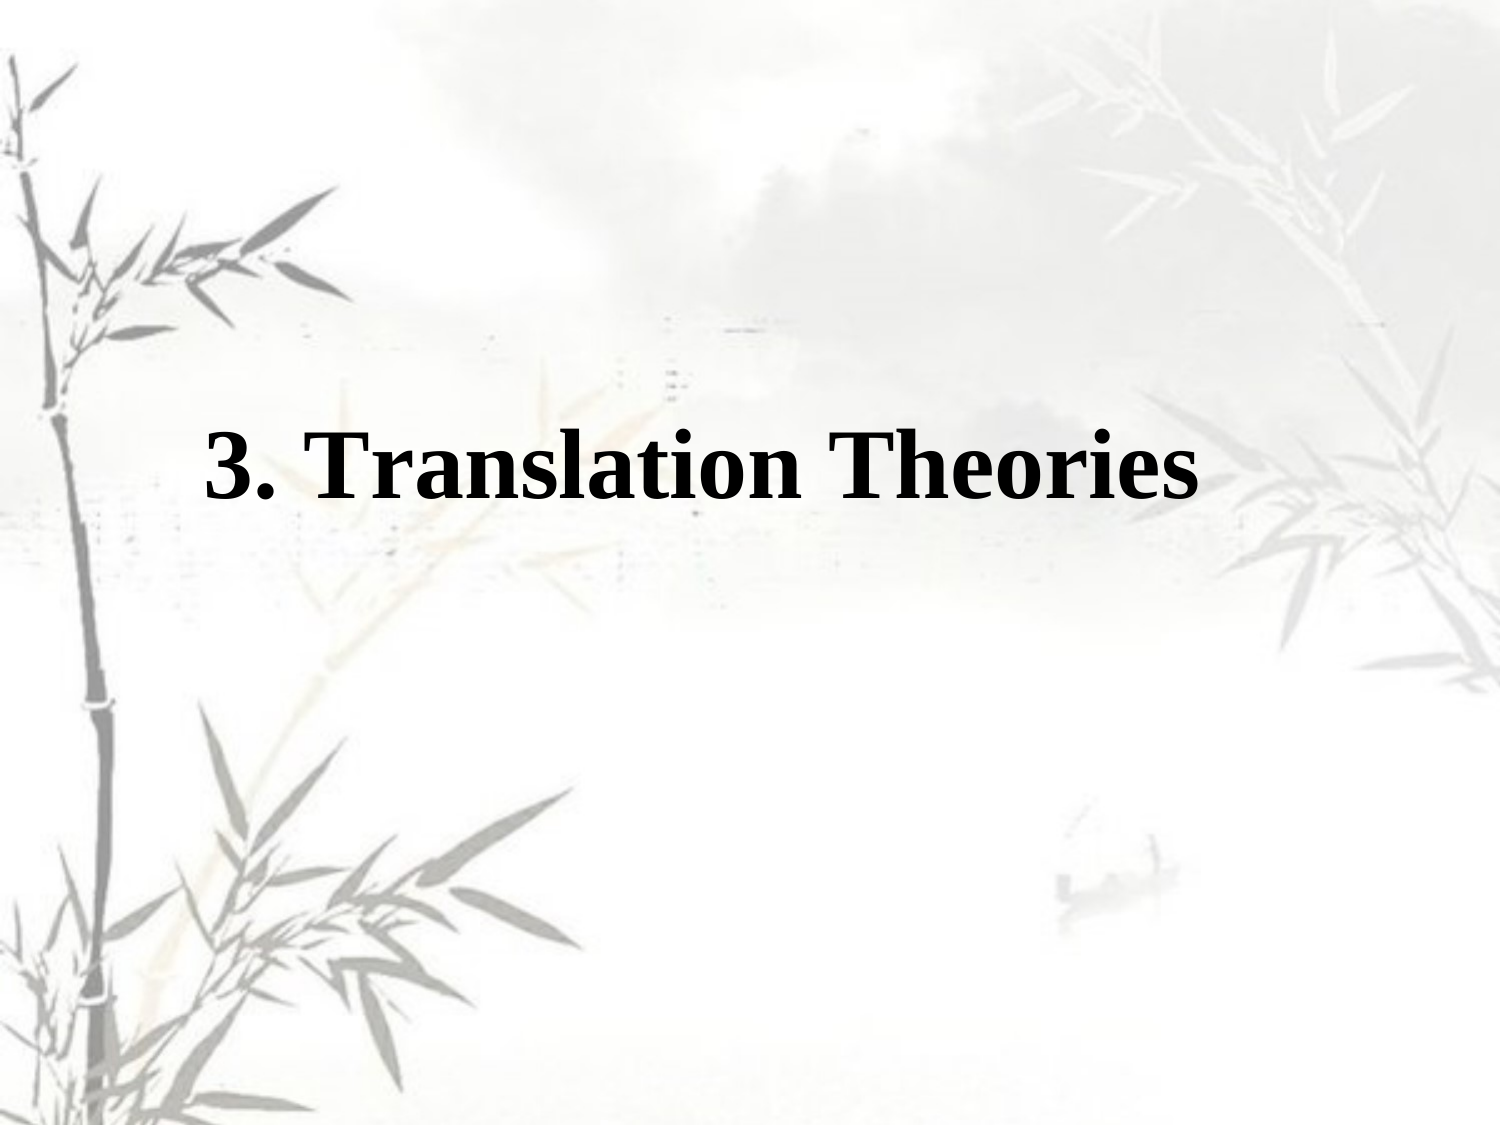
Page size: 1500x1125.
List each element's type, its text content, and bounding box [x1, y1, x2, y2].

title 3. Translation Theories [64, 337, 1340, 580]
picture [0, 0, 1500, 1125]
